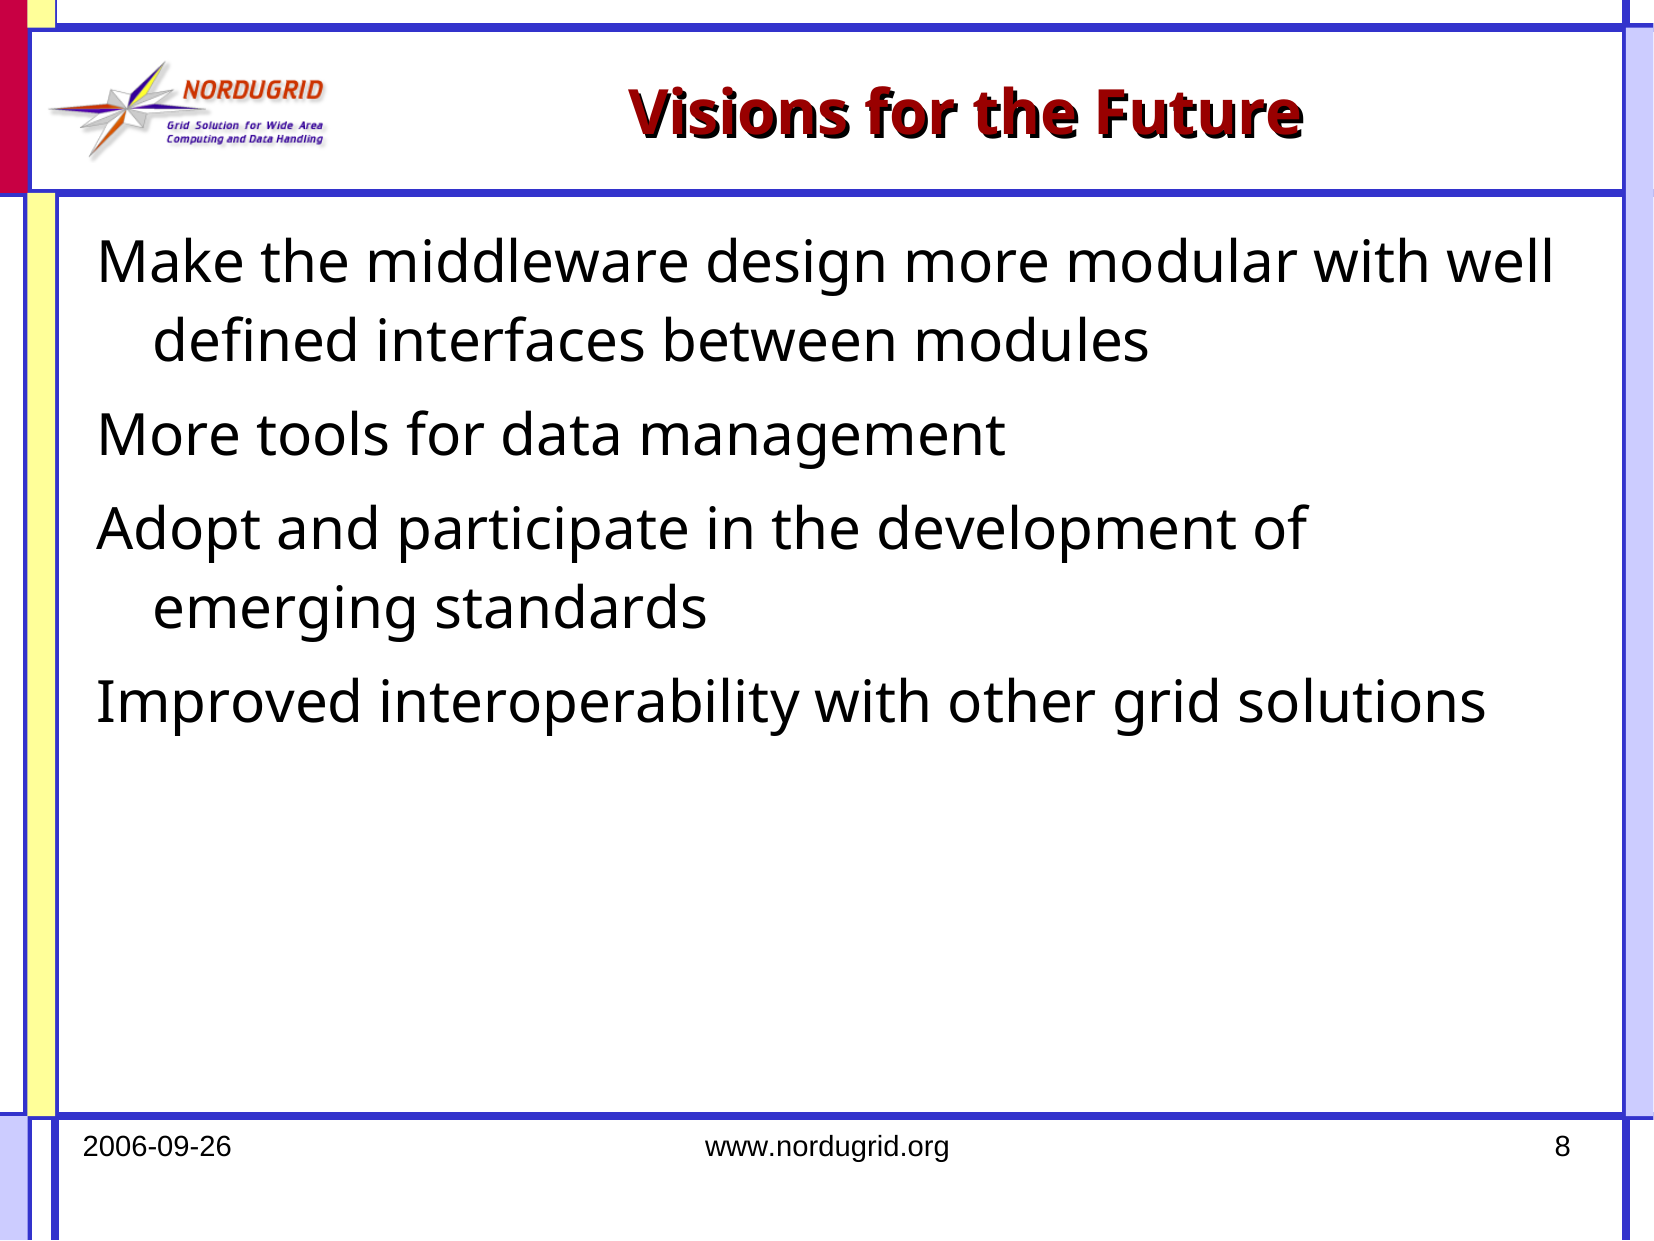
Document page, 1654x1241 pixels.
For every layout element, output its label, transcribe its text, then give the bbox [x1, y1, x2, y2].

title Visions for the Future [358, 19, 1574, 202]
picture [44, 55, 331, 163]
list Make the middleware design more modular with well defined interfaces between modules More tools for data management Adopt and participate in the development of emerging standards Improved interoperability with other grid solutions [96, 220, 1571, 1103]
